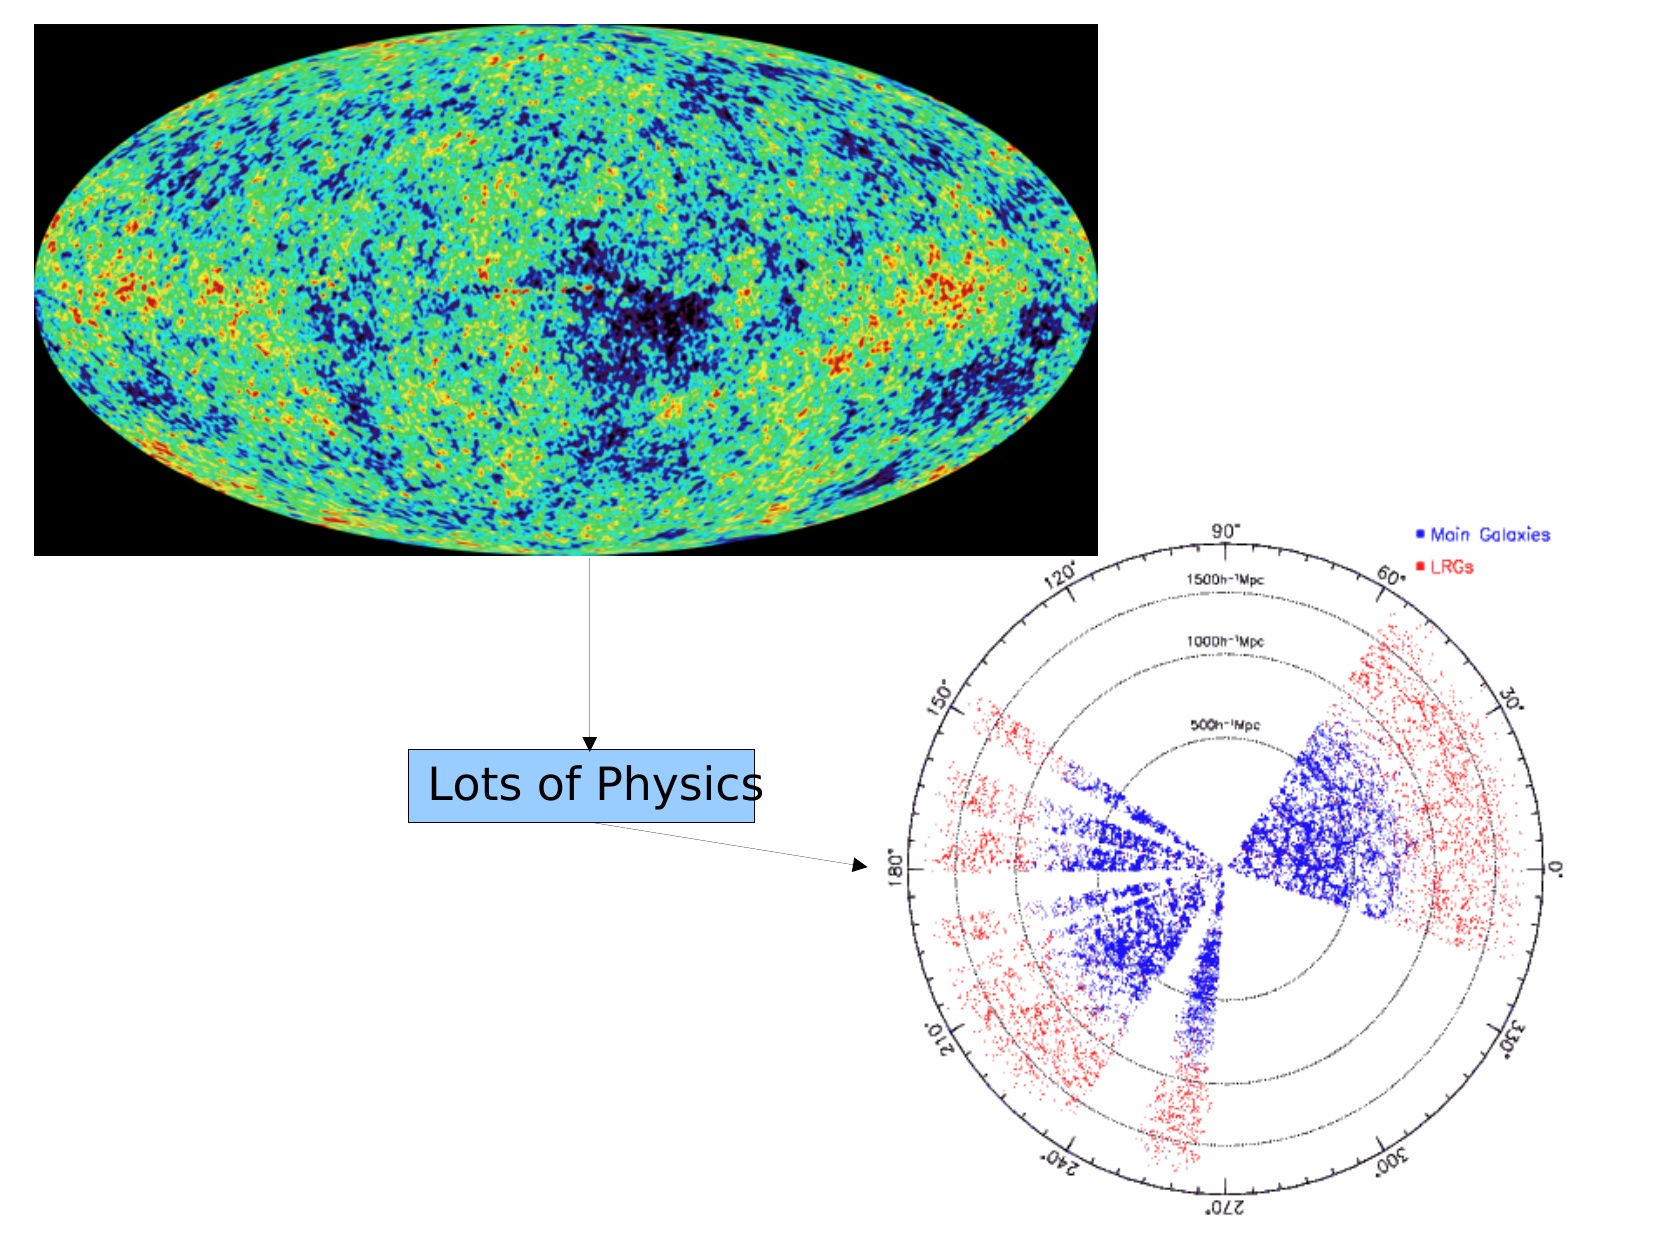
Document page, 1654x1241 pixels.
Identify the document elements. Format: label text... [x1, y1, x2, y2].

text_box [408, 749, 755, 823]
picture [34, 24, 1575, 1225]
text_box Lots of Physics [412, 750, 773, 821]
